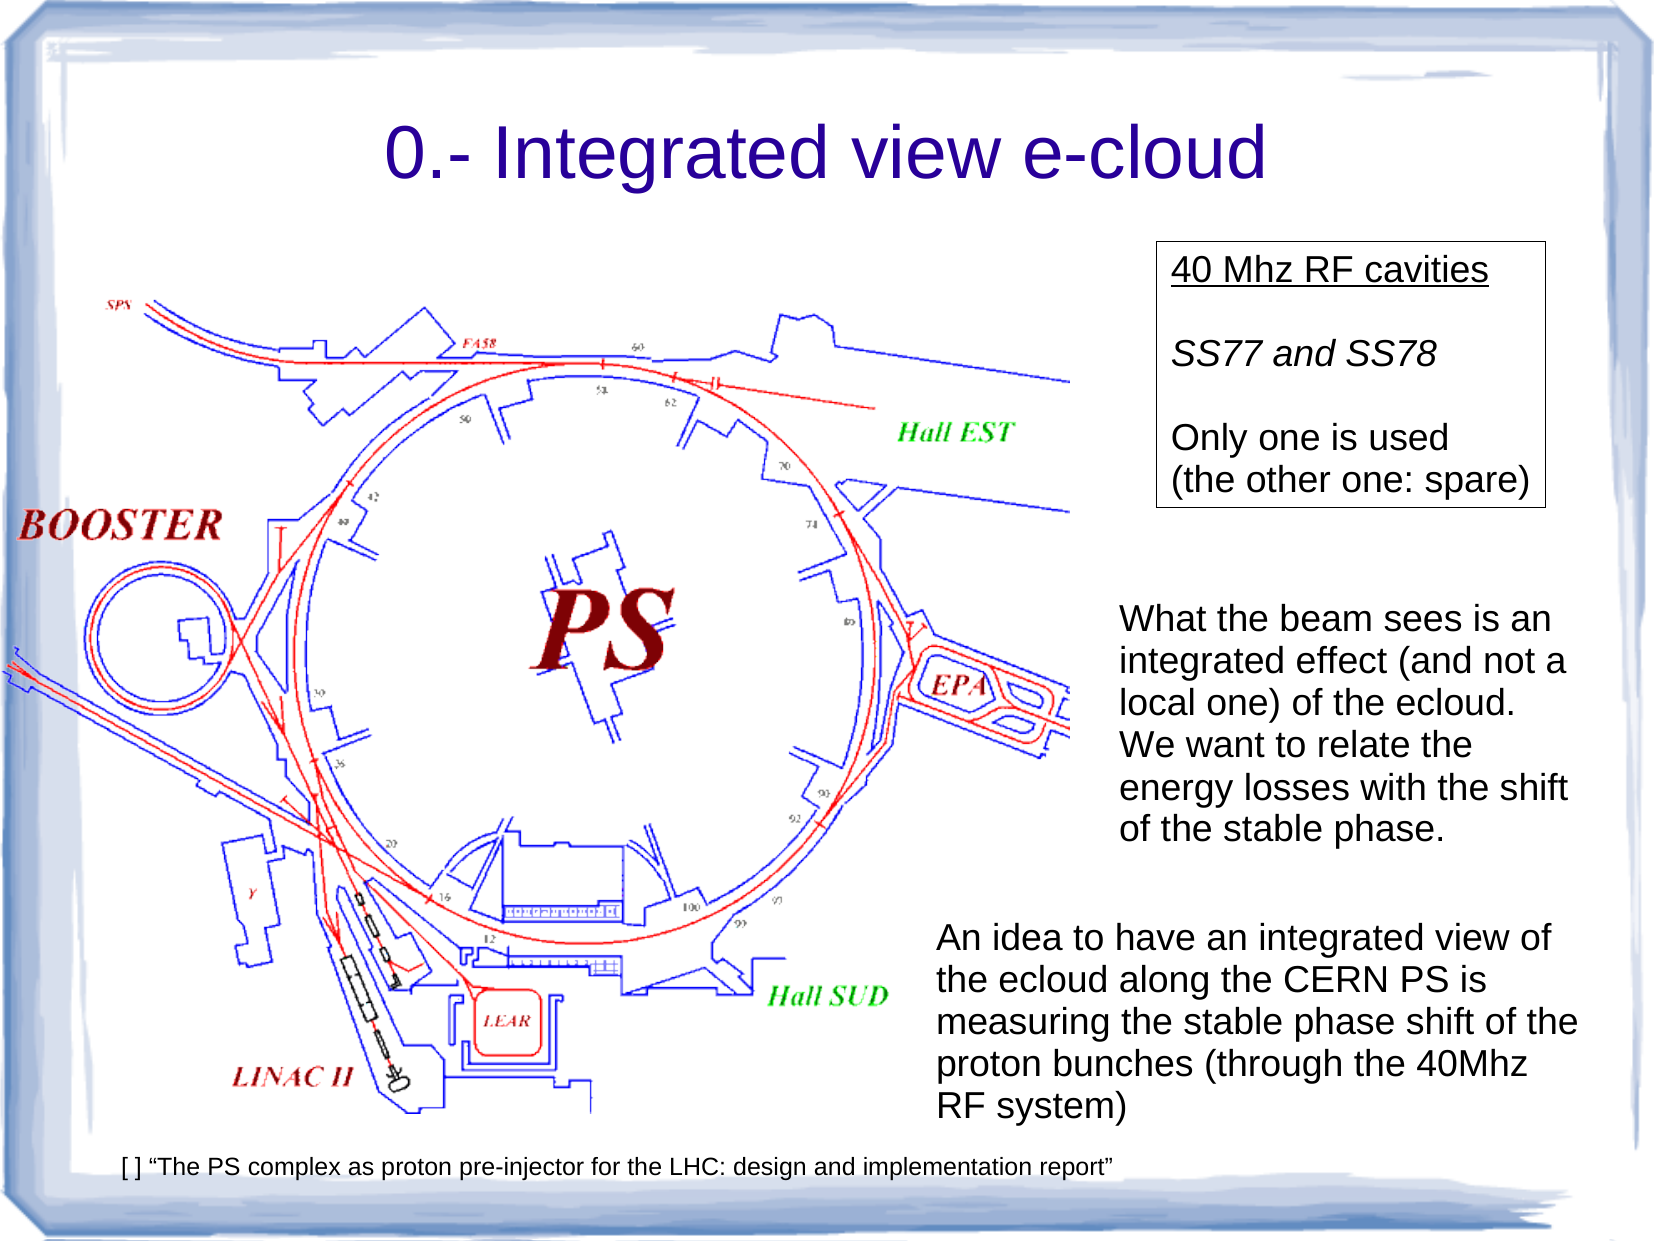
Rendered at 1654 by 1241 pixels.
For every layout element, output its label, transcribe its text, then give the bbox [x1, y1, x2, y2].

text_box [ ] “The PS complex as proton pre-injector for the LHC: design and implementation report” [106, 1117, 1560, 1217]
text_box What the beam sees is an integrated effect (and not a local one) of the ecloud. We want to relate the energy losses with the shift of the stable phase. [1104, 590, 1595, 858]
picture [0, 0, 1654, 1241]
text_box 40 Mhz RF cavities SS77 and SS78 Only one is used (the other one: spare) [1156, 241, 1546, 508]
title 0.- Integrated view e-cloud [82, 49, 1571, 257]
text_box An idea to have an integrated view of the ecloud along the CERN PS is measuring the stable phase shift of the proton bunches (through the 40Mhz RF system) [921, 909, 1595, 1135]
